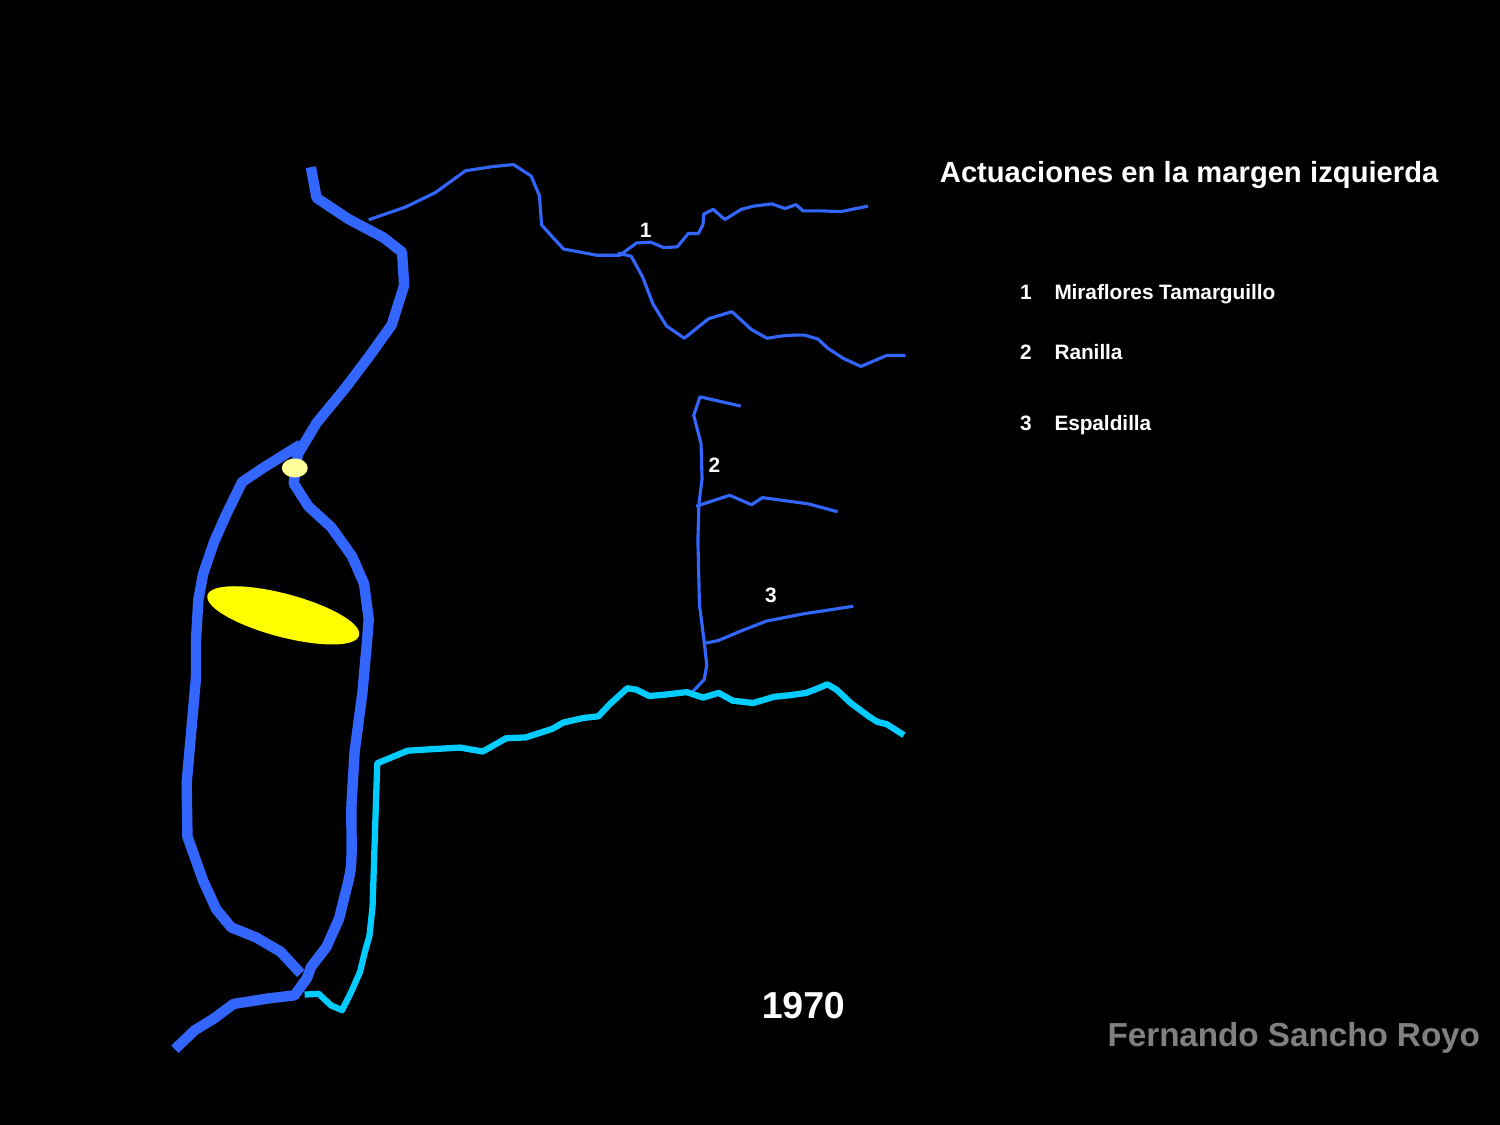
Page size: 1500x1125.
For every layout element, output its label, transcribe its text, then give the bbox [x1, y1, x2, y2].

text_box 1 Miraflores Tamarguillo [1004, 271, 1437, 312]
text_box 3 Espaldilla [1004, 402, 1500, 443]
text_box [208, 587, 359, 644]
text_box Actuaciones en la margen izquierda [924, 145, 1500, 196]
text_box 3 [750, 573, 807, 615]
text_box 2 Ranilla [1004, 331, 1364, 372]
text_box 1970 [746, 973, 872, 1034]
text_box [282, 459, 307, 477]
text_box 2 [693, 444, 750, 485]
text_box 1 [624, 209, 682, 250]
text_box Fernando Sancho Royo [1092, 1005, 1500, 1061]
